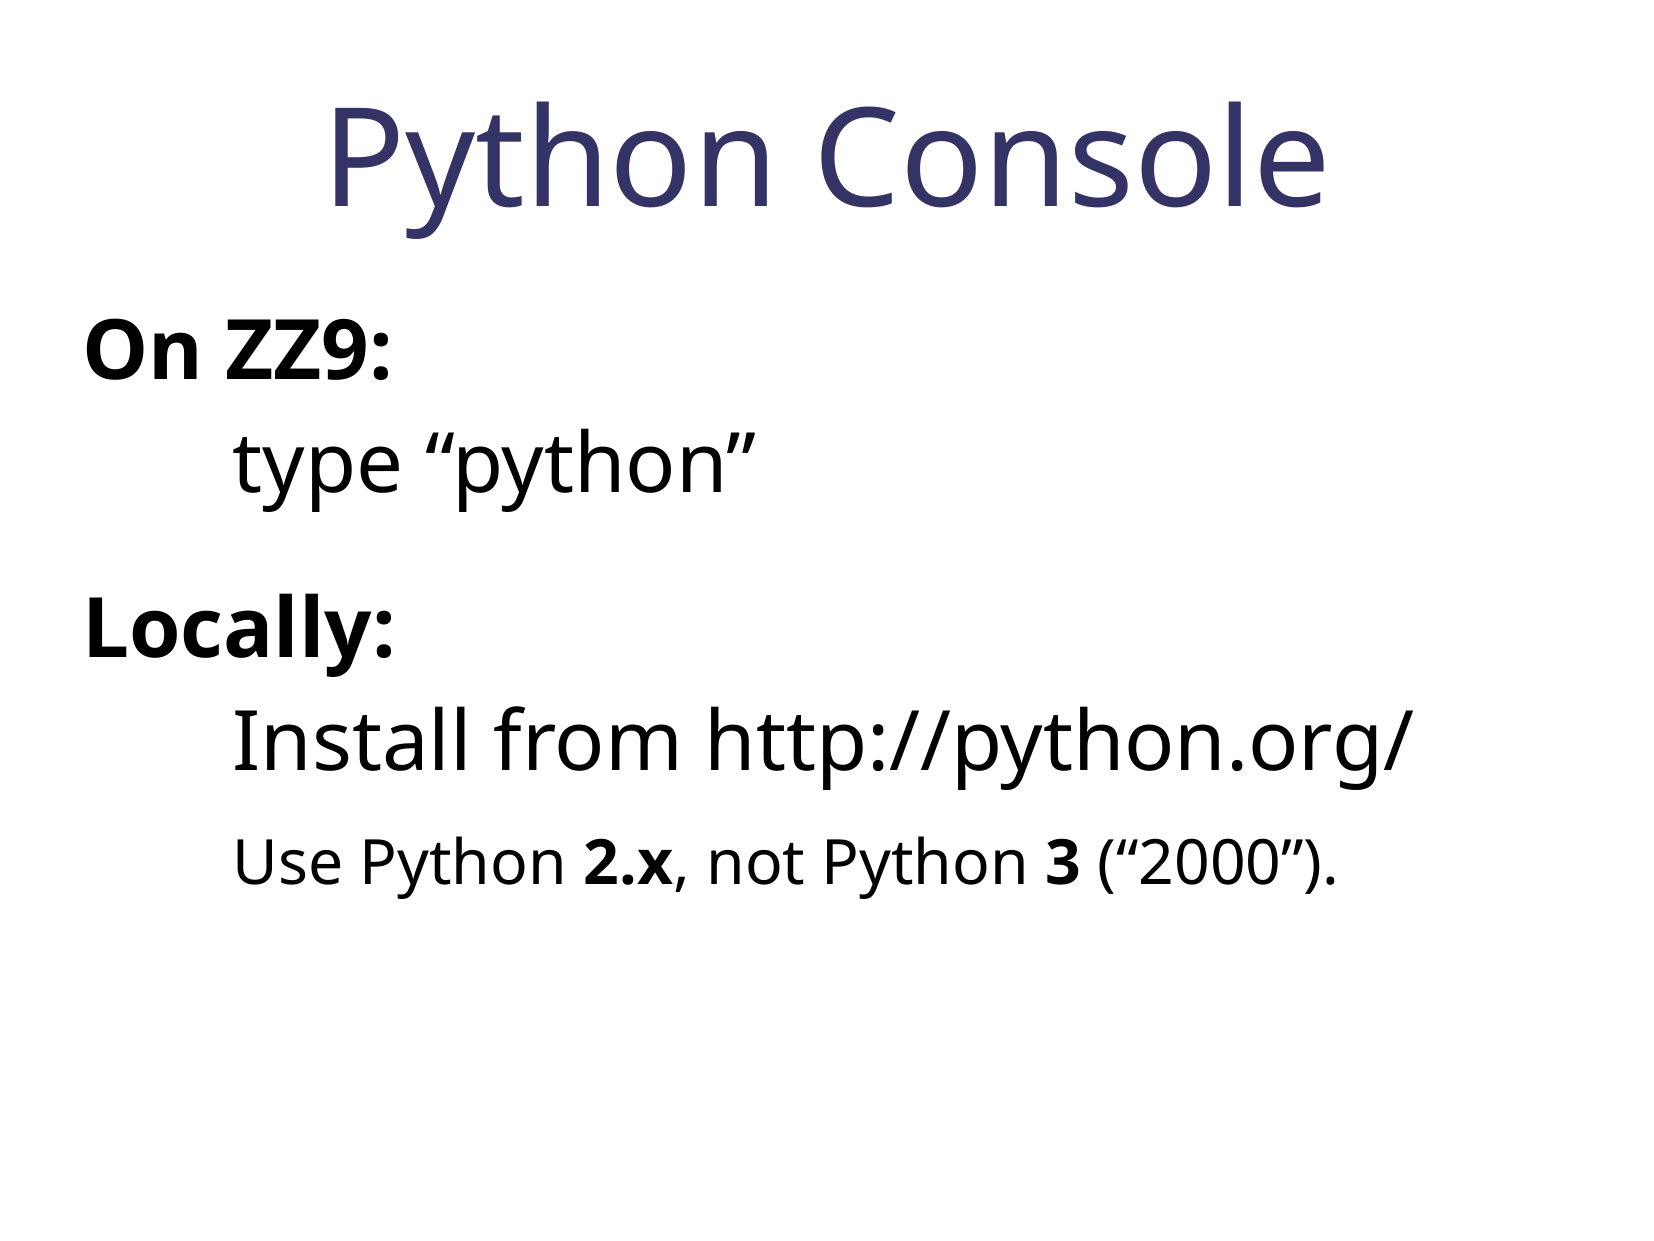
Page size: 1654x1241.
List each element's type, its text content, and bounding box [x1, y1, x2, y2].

title Python Console [82, 56, 1571, 250]
subtitle On ZZ9: type “python” Locally: Install from http://python.org/ Use Python 2.x, not Python 3 (“2000”). [82, 290, 1571, 1094]
